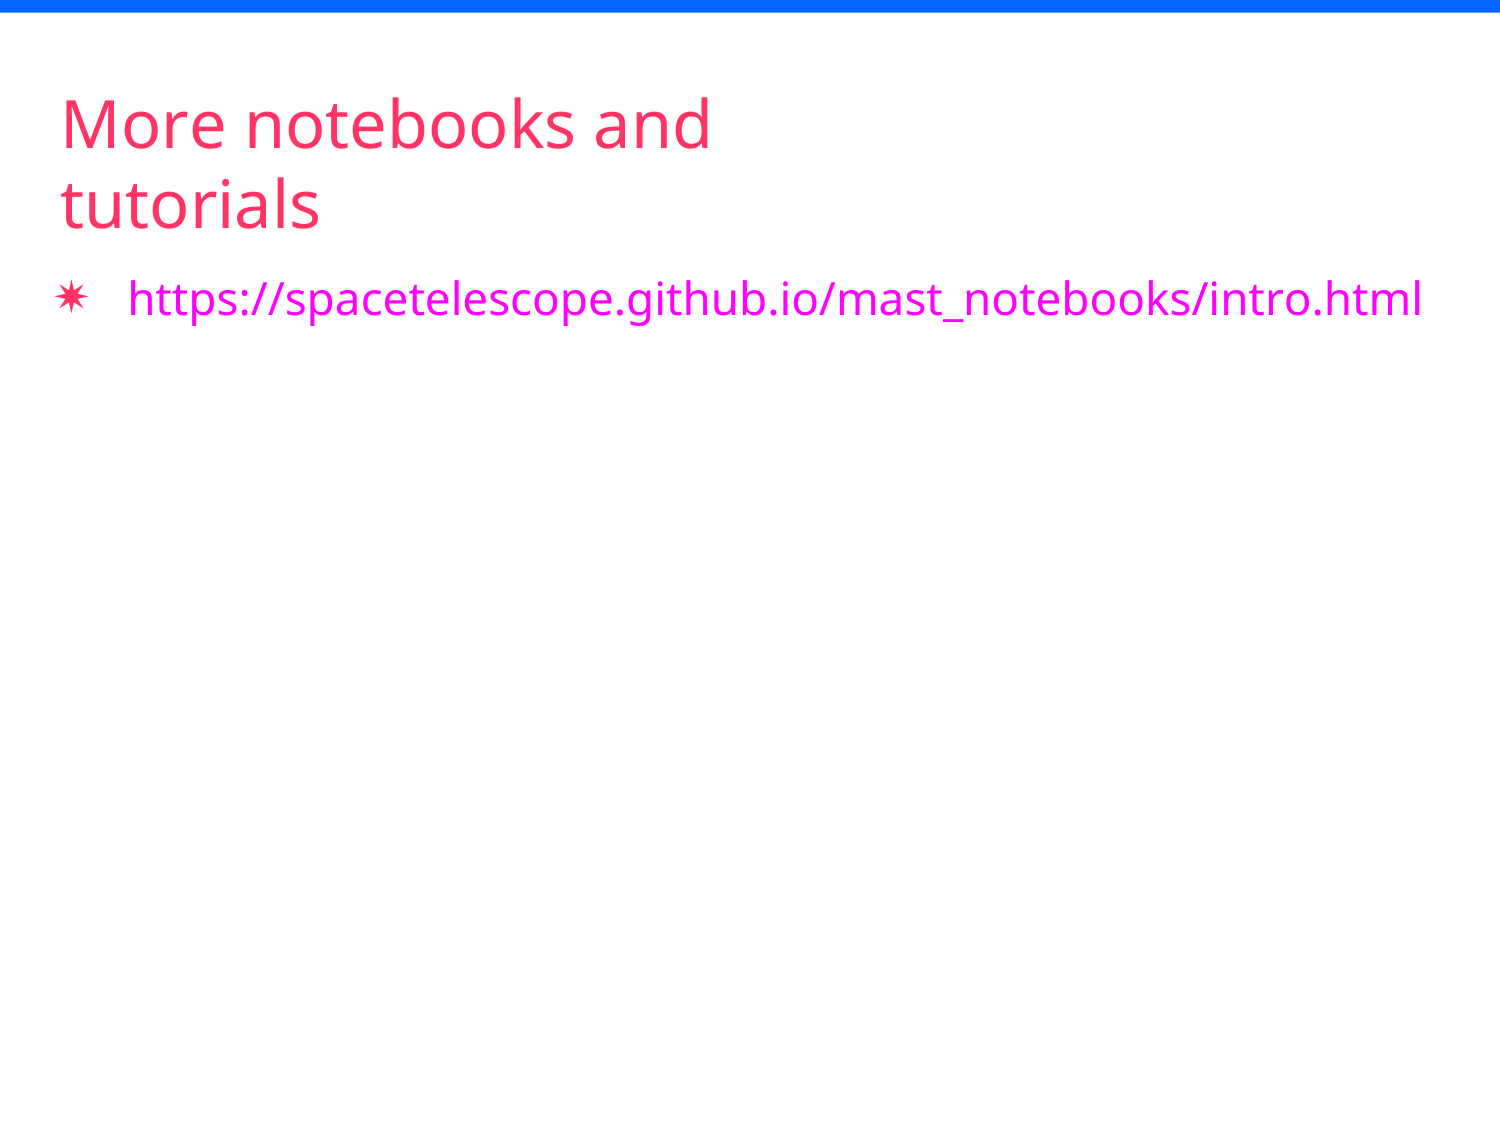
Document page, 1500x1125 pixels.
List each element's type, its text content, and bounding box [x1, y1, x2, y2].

text_box https://spacetelescope.github.io/mast_notebooks/intro.html [37, 262, 1463, 1048]
text_box More notebooks and tutorials [45, 75, 976, 170]
